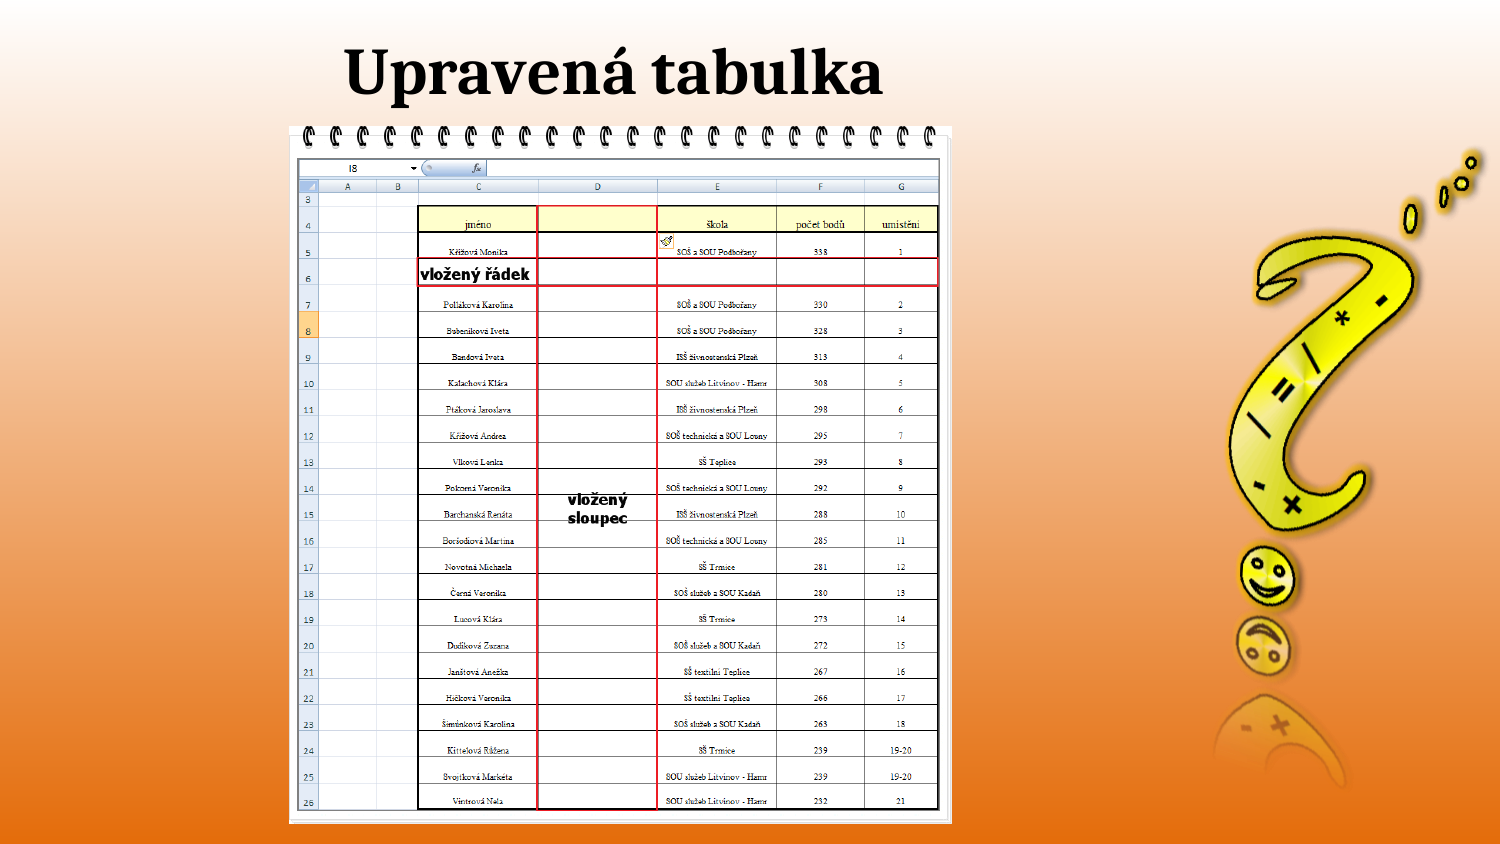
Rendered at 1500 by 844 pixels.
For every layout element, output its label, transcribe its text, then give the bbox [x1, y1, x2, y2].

text_box Upravená tabulka [289, 20, 940, 116]
picture [1184, 121, 1500, 844]
picture [289, 126, 952, 824]
